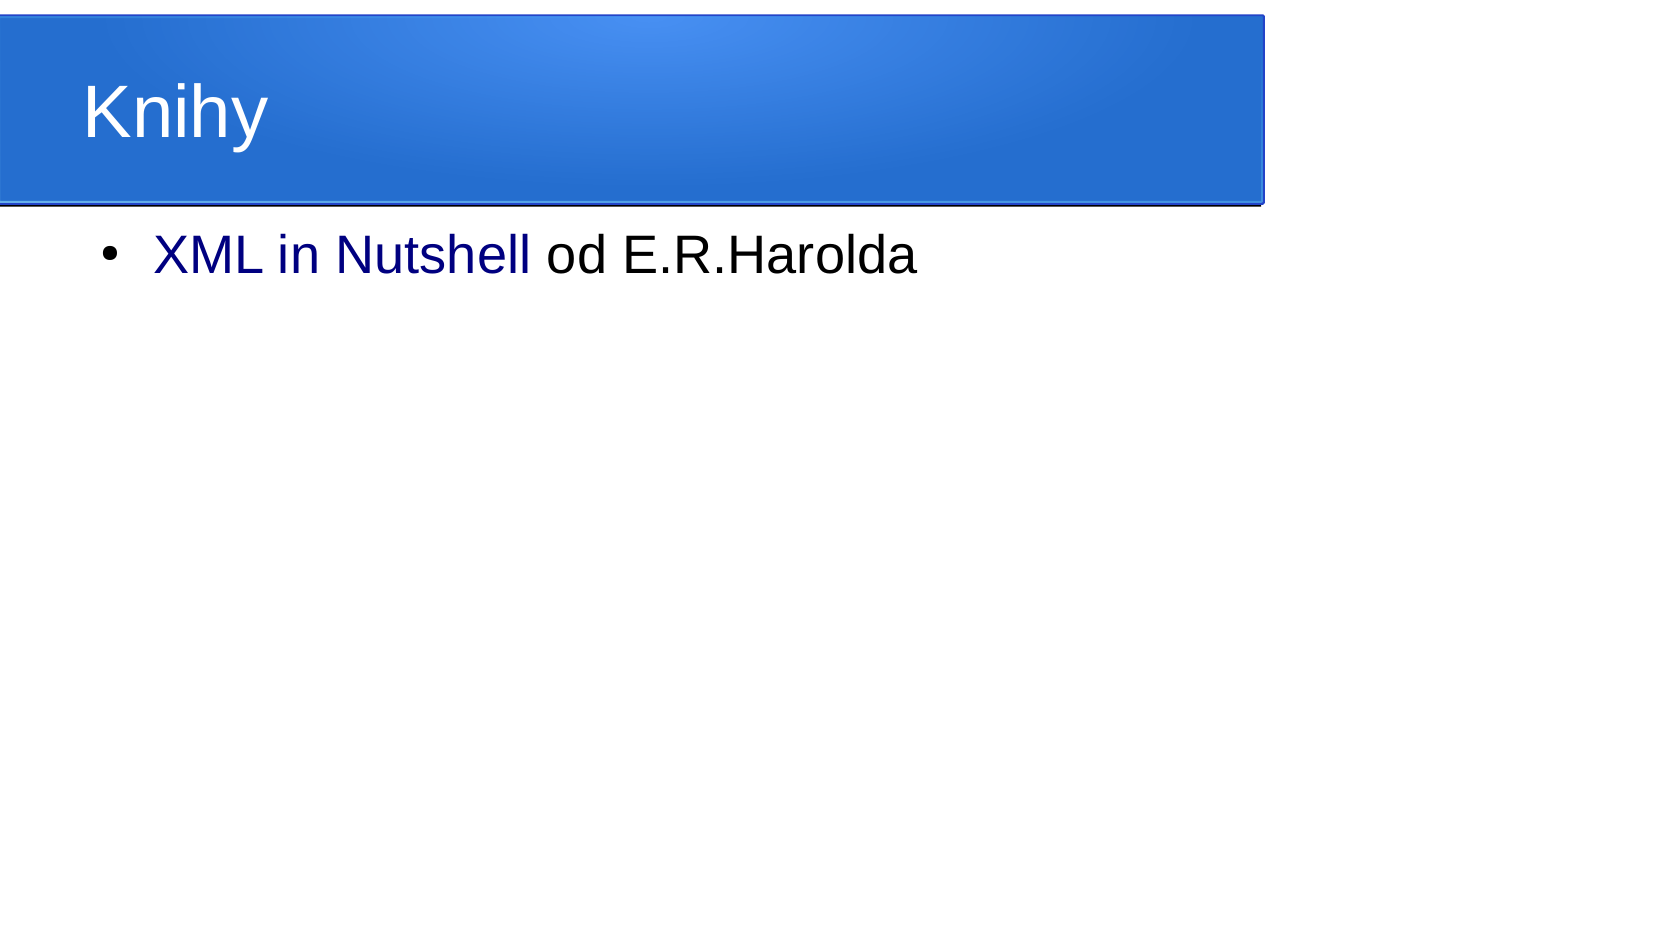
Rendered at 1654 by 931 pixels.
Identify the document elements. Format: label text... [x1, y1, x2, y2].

list XML in Nutshell od E.R.Harolda [82, 224, 1571, 764]
title Knihy [82, 35, 1235, 189]
